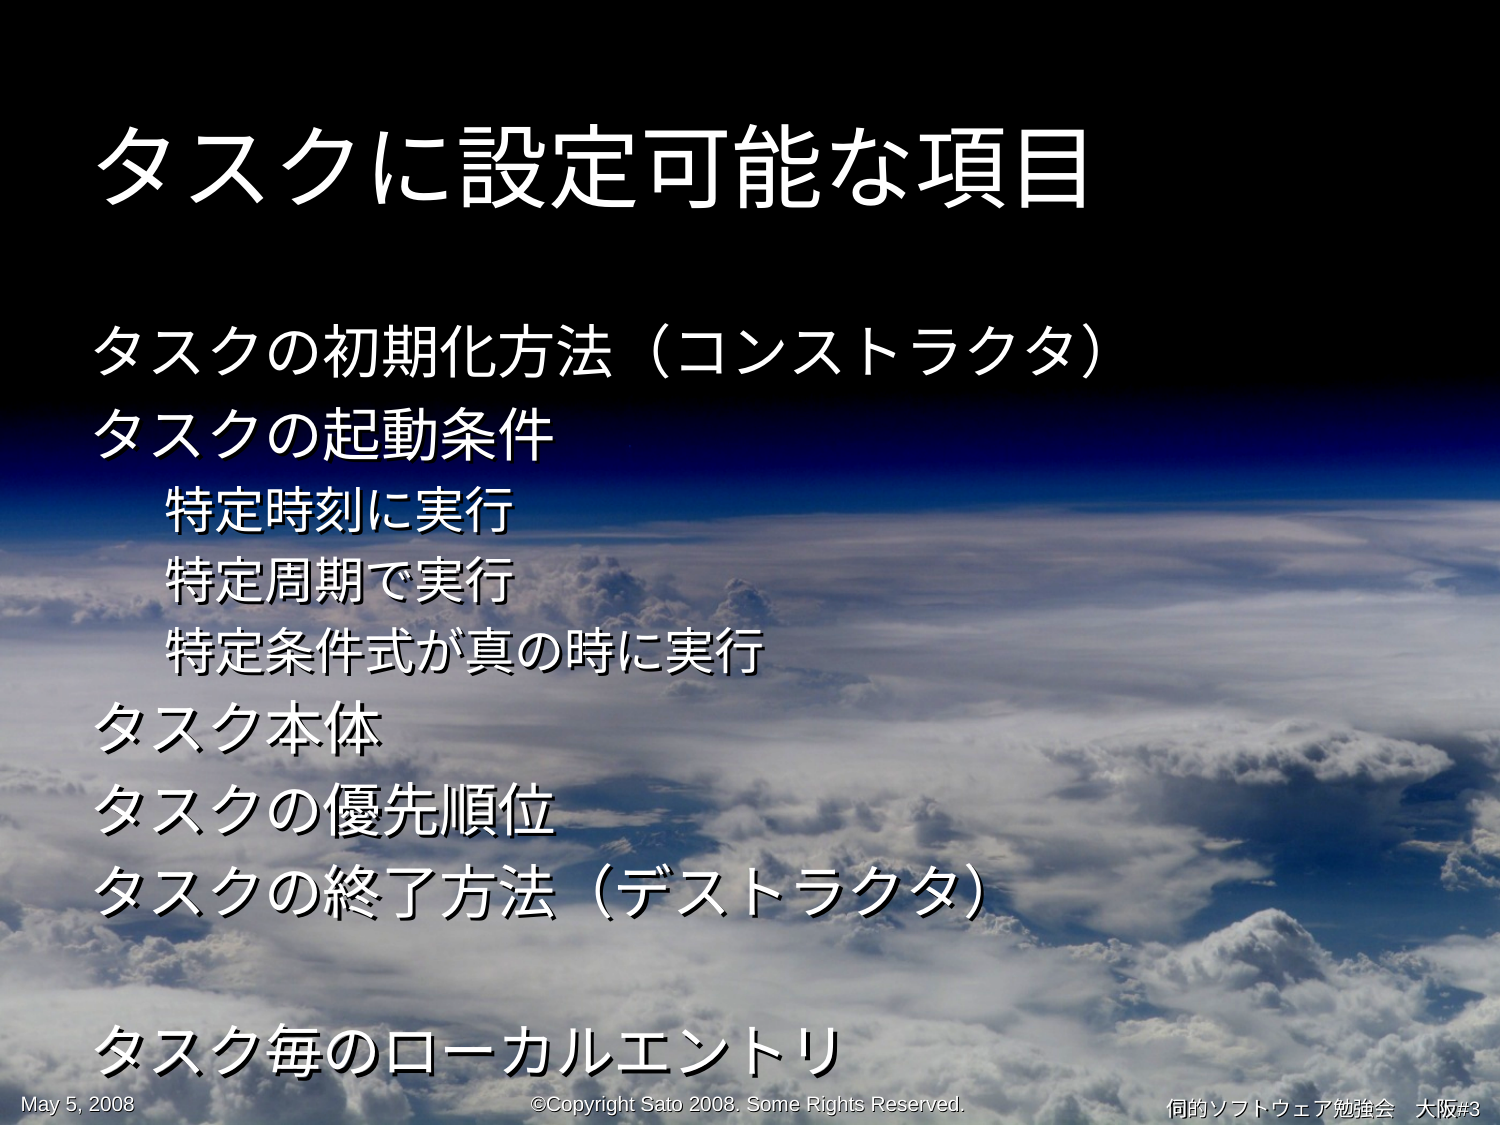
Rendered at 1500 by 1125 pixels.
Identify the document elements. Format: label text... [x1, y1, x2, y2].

title タスクに設定可能な項目 [75, 47, 1426, 276]
list タスクの初期化方法（コンストラクタ） タスクの起動条件 特定時刻に実行 特定周期で実行 特定条件式が真の時に実行 タスク本体 タスクの優先順位 タスクの終了方法（デストラクタ） タスク毎のローカルエントリ [75, 312, 1426, 988]
